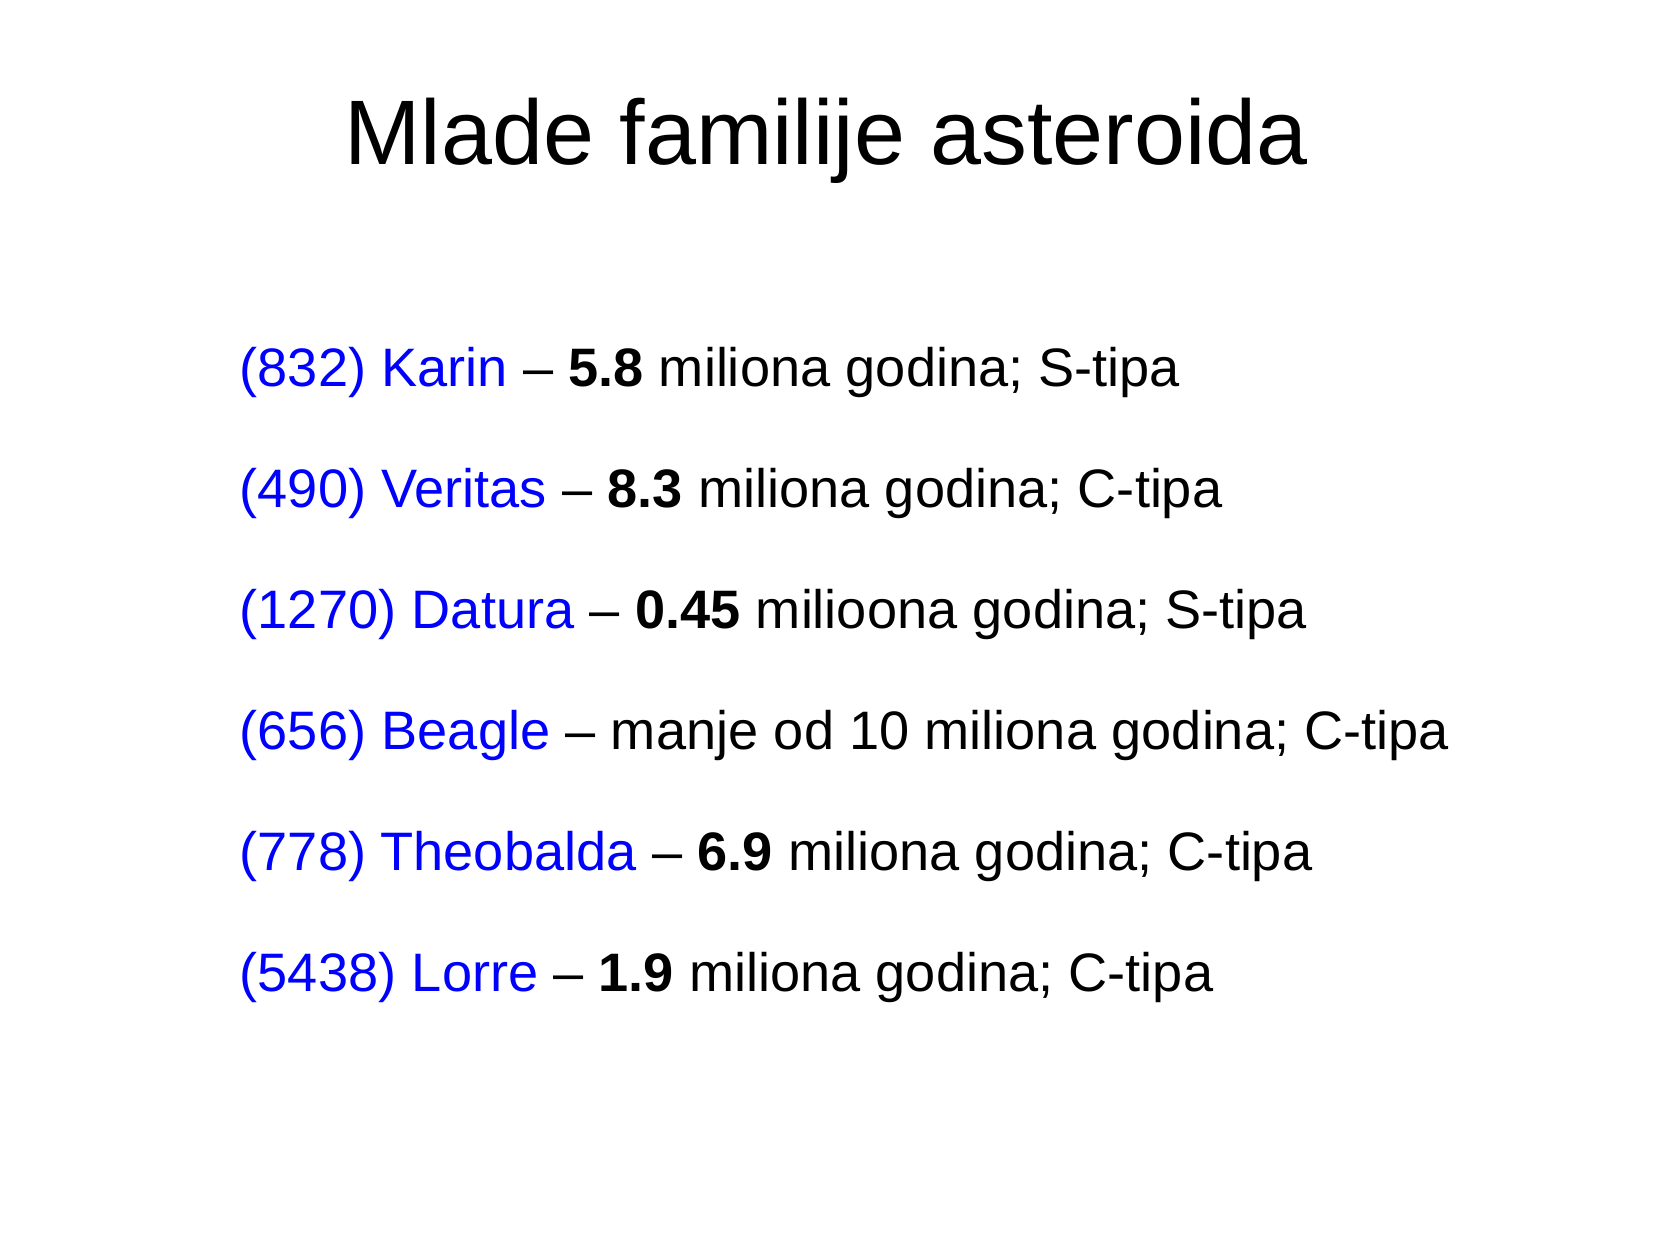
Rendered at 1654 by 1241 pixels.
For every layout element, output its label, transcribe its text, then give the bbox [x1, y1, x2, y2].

text_box (832) Karin – 5.8 miliona godina; S-tipa (490) Veritas – 8.3 miliona godina; C-tipa (1270) Datura – 0.45 milioona godina; S-tipa (656) Beagle – manje od 10 miliona godina; C-tipa (778) Theobalda – 6.9 miliona godina; C-tipa (5438) Lorre – 1.9 miliona godina; C-tipa [225, 330, 1531, 1056]
title Mlade familije asteroida [82, 75, 1571, 191]
